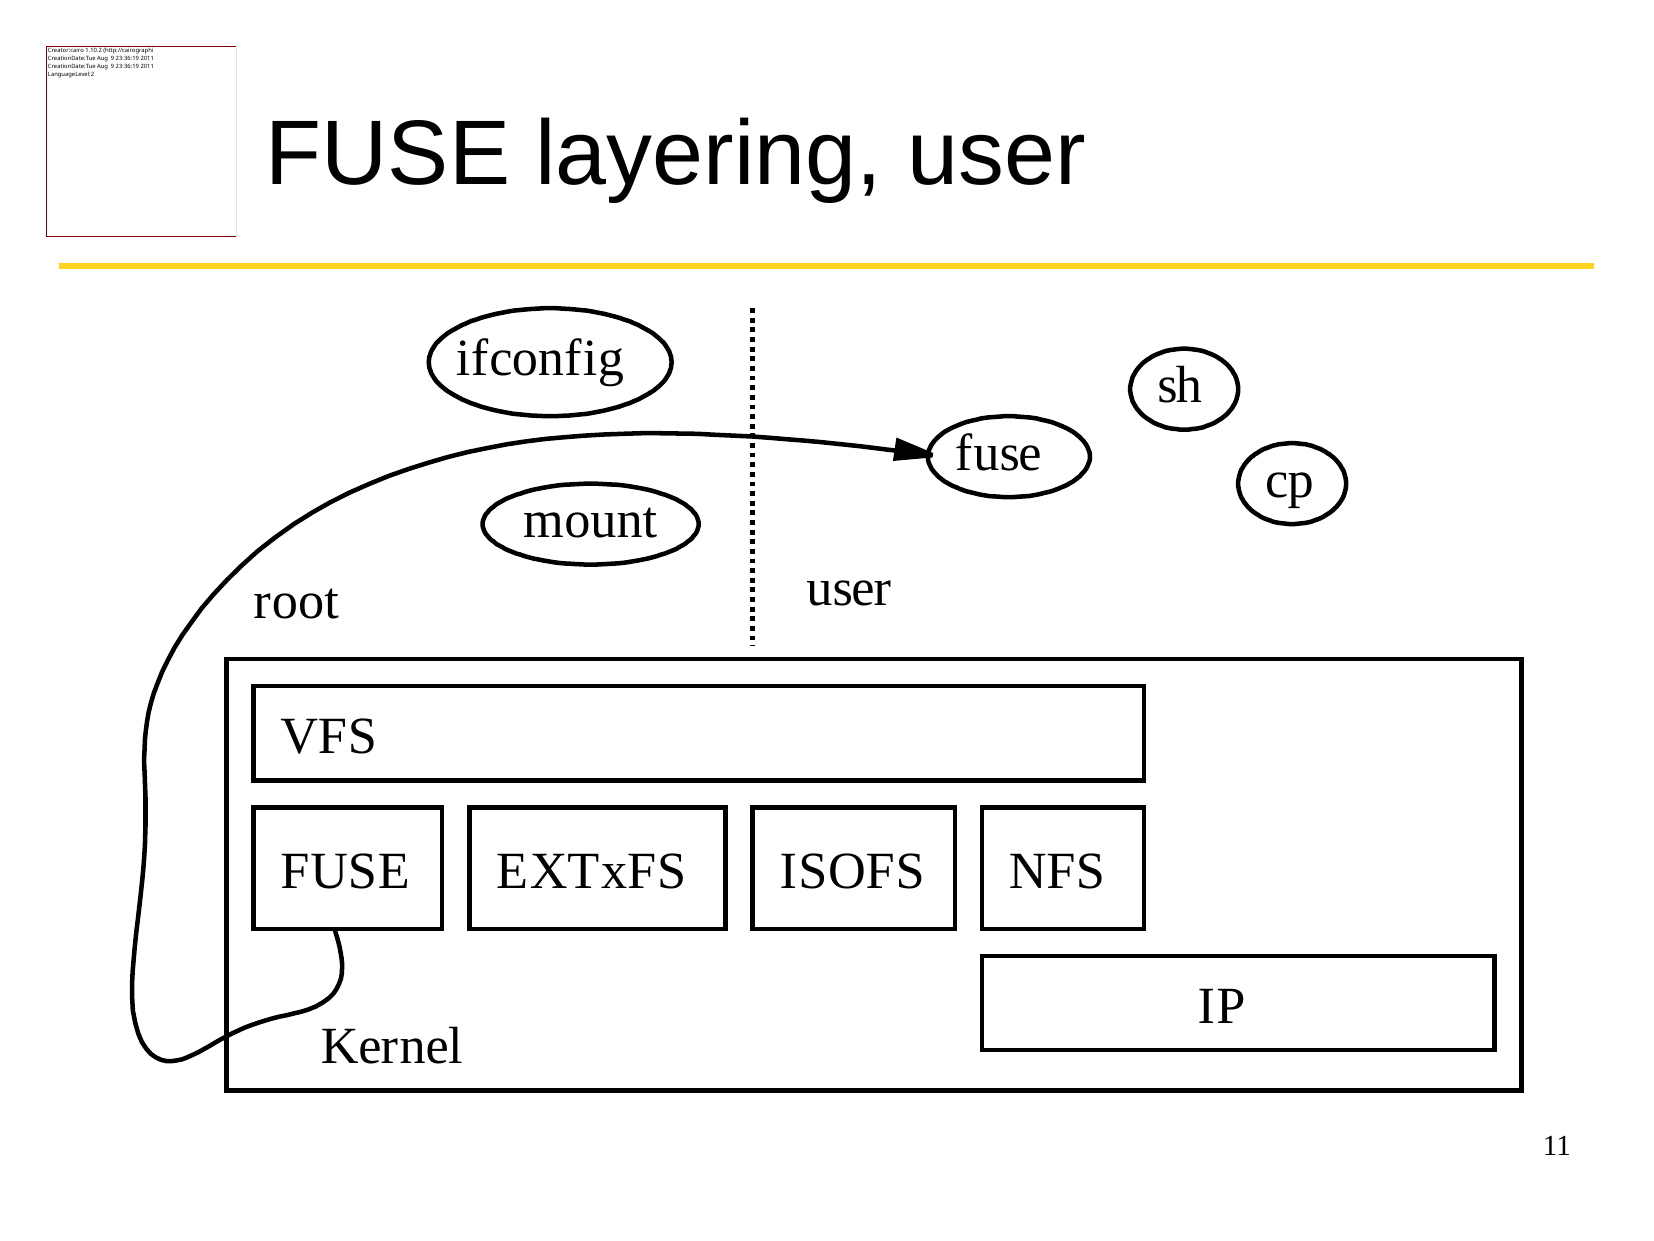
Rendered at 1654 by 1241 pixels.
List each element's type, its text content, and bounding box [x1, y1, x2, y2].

picture [113, 290, 1540, 1109]
title FUSE layering, user [265, 49, 1571, 257]
